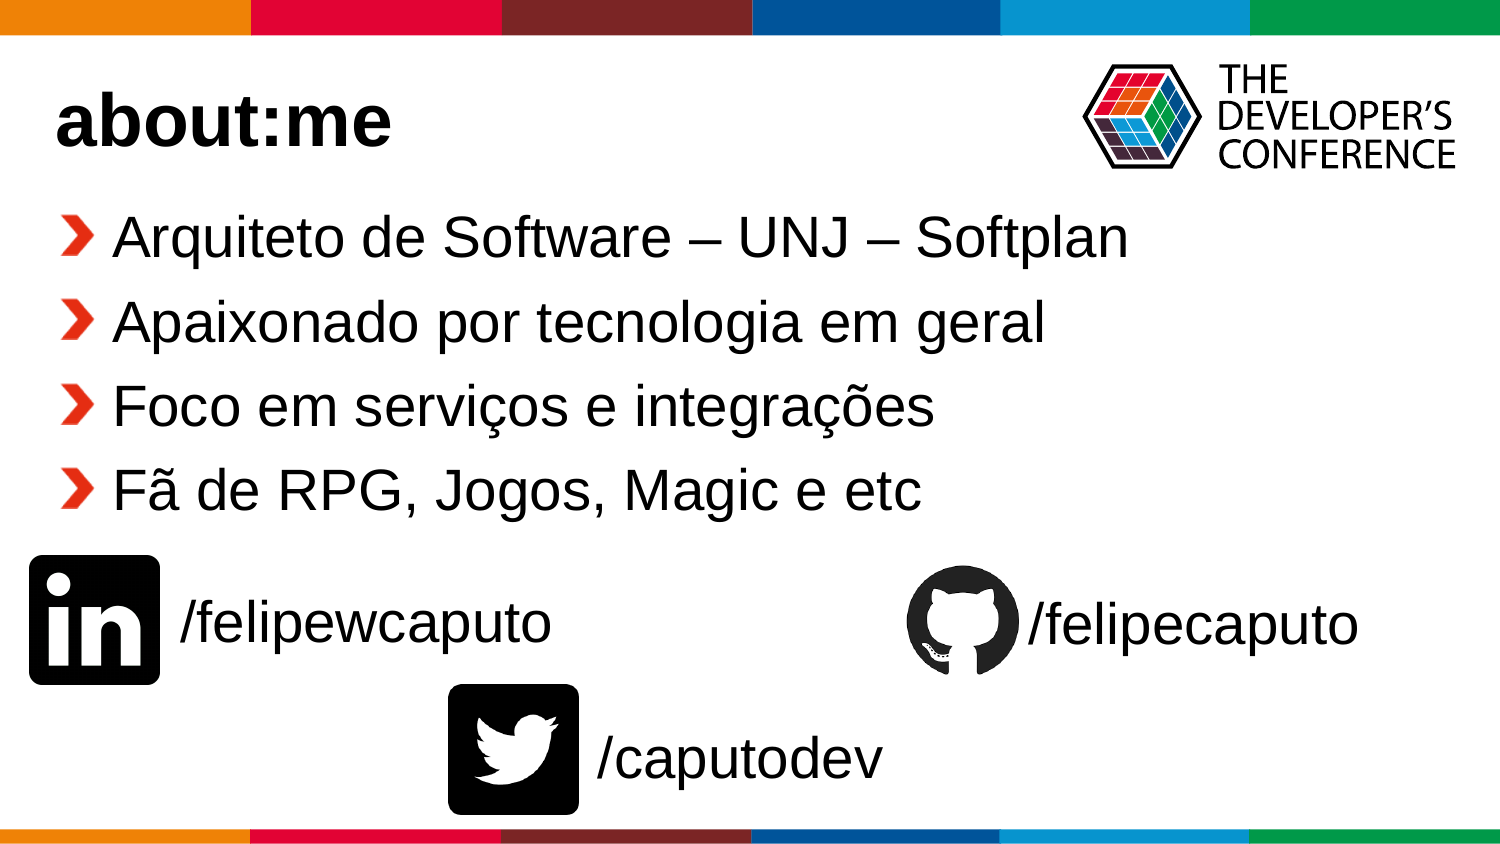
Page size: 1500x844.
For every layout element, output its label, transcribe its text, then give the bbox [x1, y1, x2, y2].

list Arquiteto de Software – UNJ – Softplan Apaixonado por tecnologia em geral Foco em serviços e integrações Fã de RPG, Jogos, Magic e etc [41, 191, 1459, 544]
text_box /caputodev [583, 712, 899, 798]
text_box /felipewcaputo [165, 576, 569, 662]
title about:me [41, 59, 975, 174]
picture [448, 684, 579, 815]
picture [897, 555, 1028, 686]
picture [29, 555, 160, 686]
text_box /felipecaputo [1014, 578, 1376, 664]
